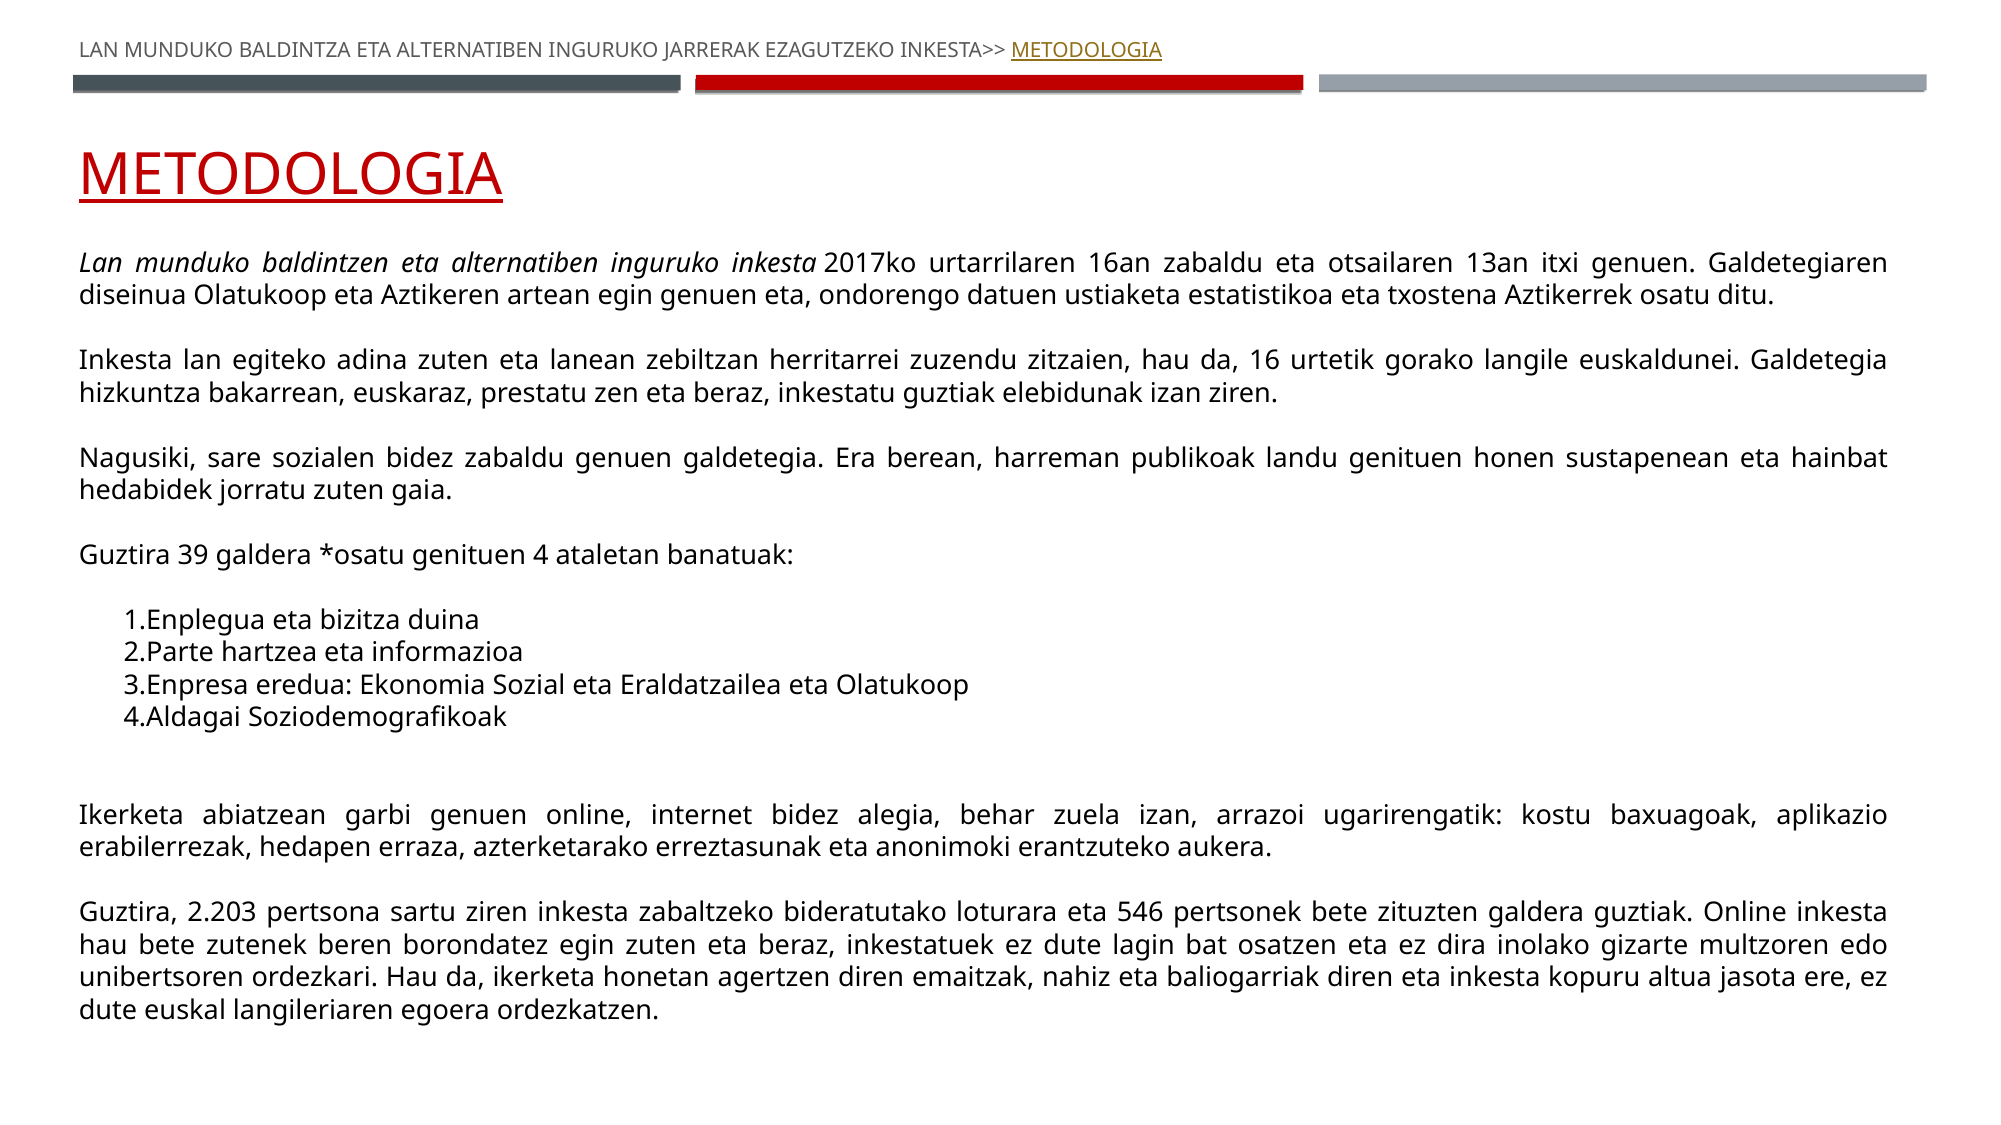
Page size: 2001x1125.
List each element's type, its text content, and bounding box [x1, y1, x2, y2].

text_box LAN MUNDUKO BALDINTZA ETA ALTERNATIBEN INGURUKO JARRERAK EZAGUTZEKO INKESTA>> METODOLOGIA [64, 29, 1926, 69]
text_box Lan munduko baldintzen eta alternatiben inguruko inkesta 2017ko urtarrilaren 16an zabaldu eta otsailaren 13an itxi genuen. Galdetegiaren diseinua Olatukoop eta Aztikeren artean egin genuen eta, ondorengo datuen ustiaketa estatistikoa eta txostena Aztikerrek osatu ditu. Inkesta lan egiteko adina zuten eta lanean zebiltzan herritarrei zuzendu zitzaien, hau da, 16 urtetik gorako langile euskaldunei. Galdetegia hizkuntza bakarrean, euskaraz, prestatu zen eta beraz, inkestatu guztiak elebidunak izan ziren. Nagusiki, sare sozialen bidez zabaldu genuen galdetegia. Era berean, harreman publikoak landu genituen honen sustapenean eta hainbat hedabidek jorratu zuten gaia. Guztira 39 galdera *osatu genituen 4 ataletan banatuak: 1.Enplegua eta bizitza duina 2.Parte hartzea eta informazioa 3.Enpresa eredua: Ekonomia Sozial eta Eraldatzailea eta Olatukoop 4.Aldagai Soziodemografikoak Ikerketa abiatzean garbi genuen online, internet bidez alegia, behar zuela izan, arrazoi ugarirengatik: kostu baxuagoak, aplikazio erabilerrezak, hedapen erraza, azterketarako erreztasunak eta anonimoki erantzuteko aukera. Guztira, 2.203 pertsona sartu ziren inkesta zabaltzeko bideratutako loturara eta 546 pertsonek bete zituzten galdera guztiak. Online inkesta hau bete zutenek beren borondatez egin zuten eta beraz, inkestatuek ez dute lagin bat osatzen eta ez dira inolako gizarte multzoren edo unibertsoren ordezkari. Hau da, ikerketa honetan agertzen diren emaitzak, nahiz eta baliogarriak diren eta inkesta kopuru altua jasota ere, ez dute euskal langileriaren egoera ordezkatzen. [64, 237, 1903, 1032]
text_box METODOLOGIA [64, 128, 590, 223]
